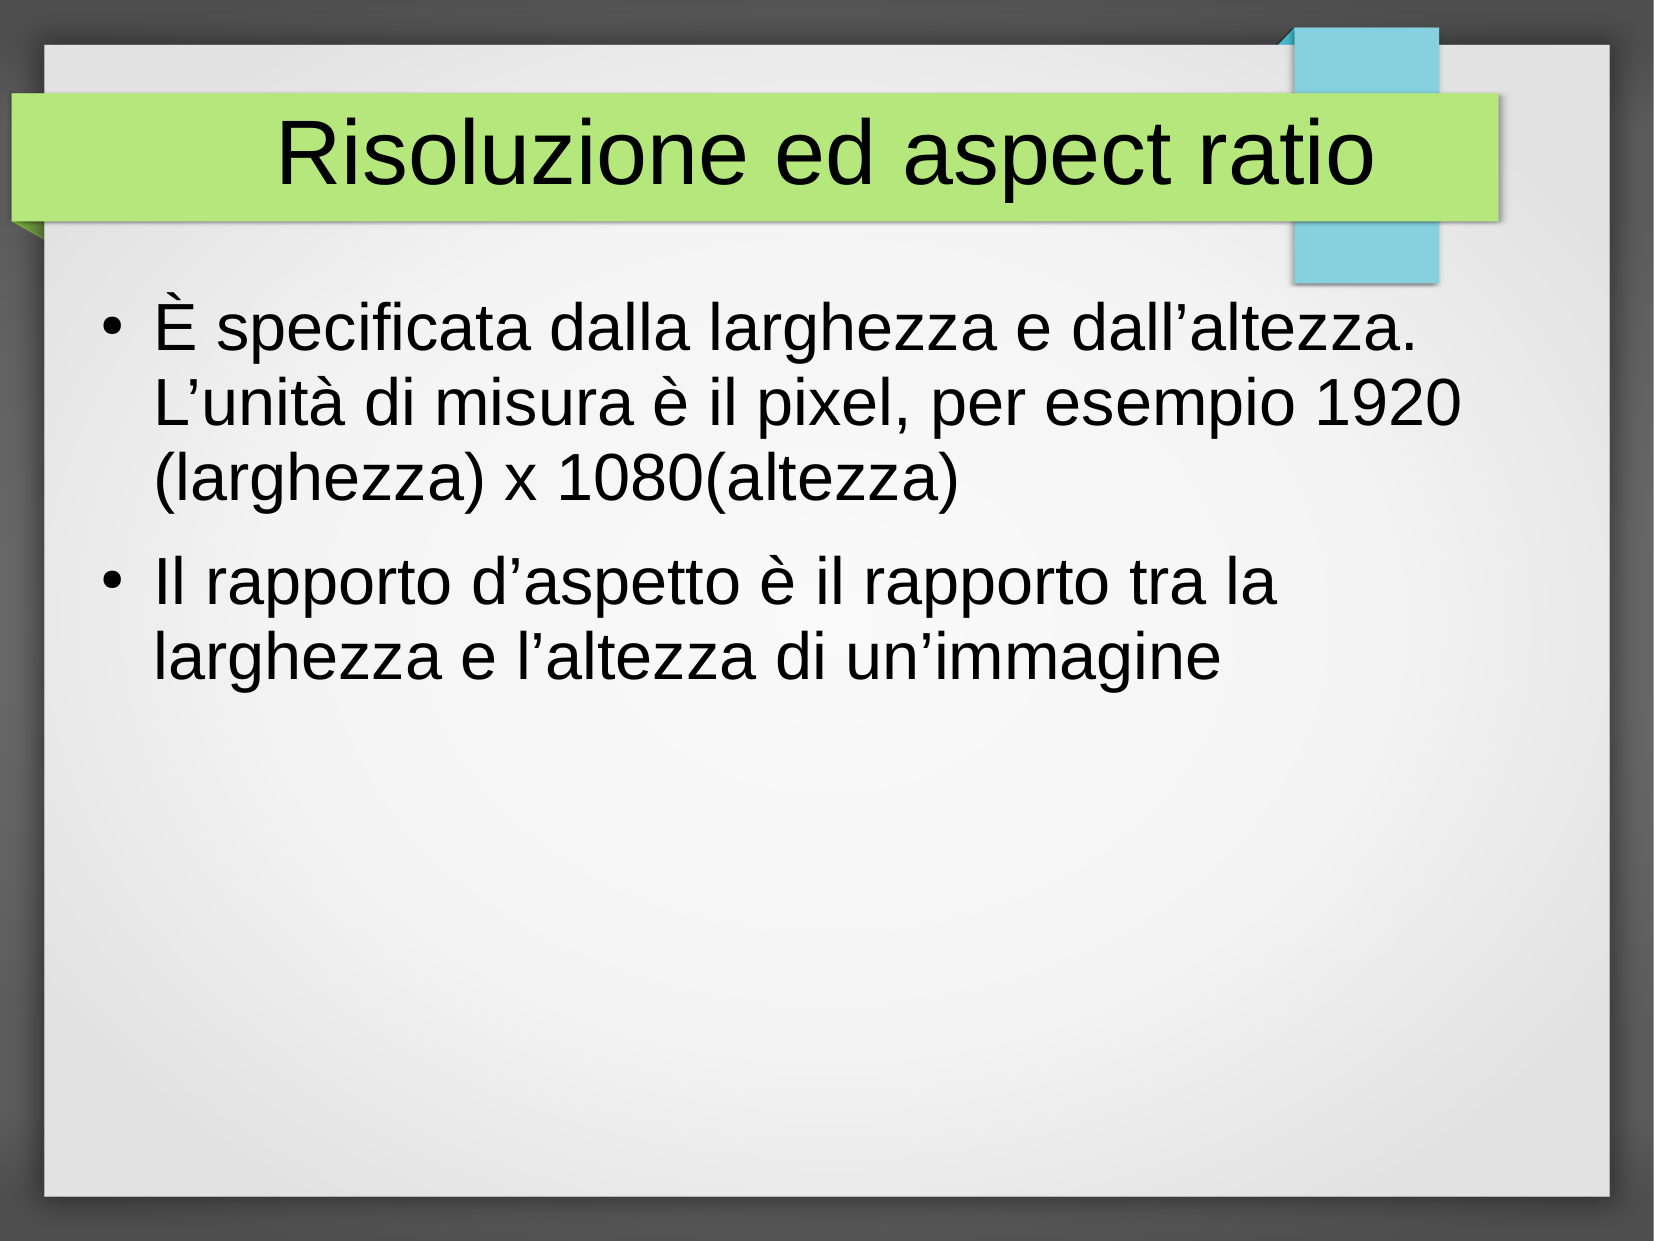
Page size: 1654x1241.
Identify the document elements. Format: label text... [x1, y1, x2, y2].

picture [0, 0, 1654, 1241]
list È specificata dalla larghezza e dall’altezza. L’unità di misura è il pixel, per esempio 1920 (larghezza) x 1080(altezza) Il rapporto d’aspetto è il rapporto tra la larghezza e l’altezza di un’immagine [82, 290, 1571, 1010]
title Risoluzione ed aspect ratio [82, 49, 1571, 257]
